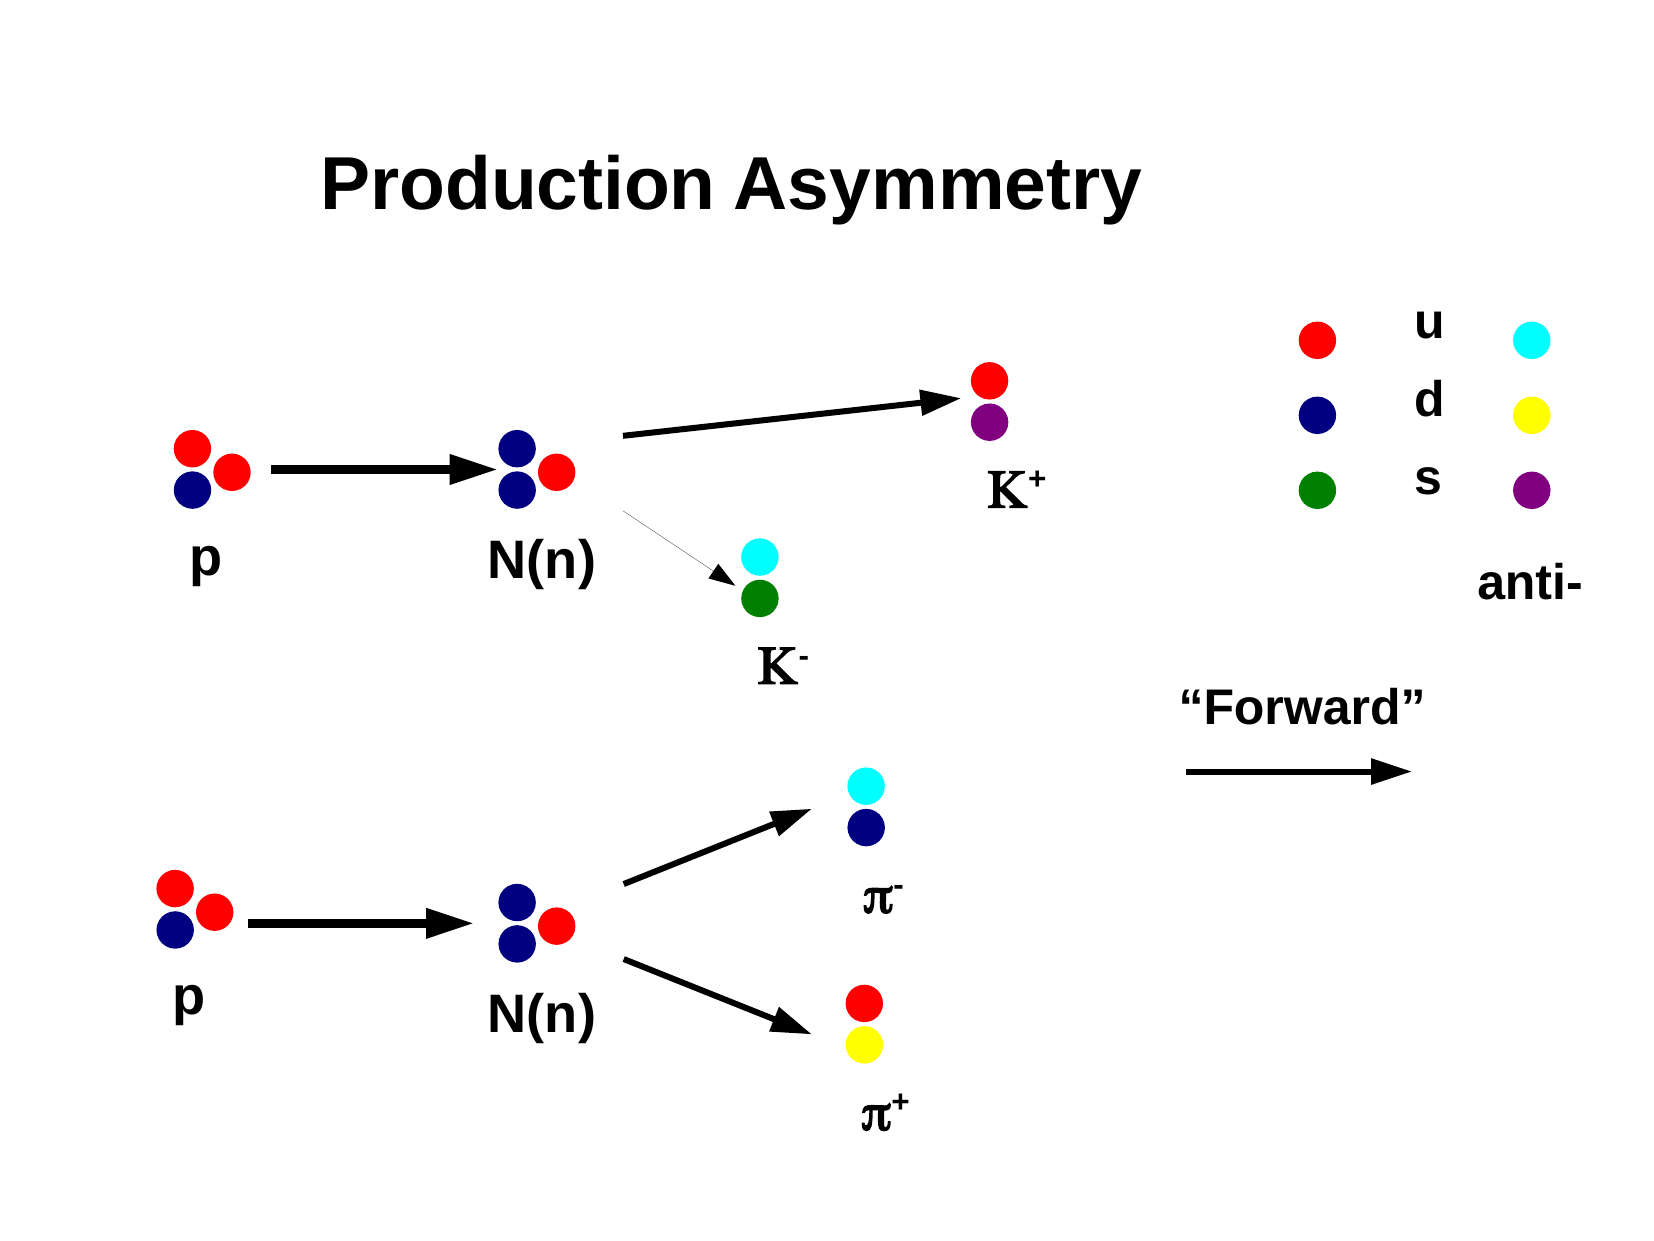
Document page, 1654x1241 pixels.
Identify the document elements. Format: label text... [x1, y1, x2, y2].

text_box [847, 767, 885, 805]
text_box [741, 579, 779, 618]
text_box [156, 911, 194, 949]
text_box [845, 984, 884, 1023]
text_box [213, 453, 251, 492]
text_box + [846, 1073, 925, 1171]
text_box [1298, 471, 1337, 510]
text_box - [848, 856, 919, 954]
text_box [970, 403, 1009, 441]
text_box anti- [1462, 547, 1613, 638]
text_box [537, 907, 576, 945]
text_box [1298, 396, 1337, 435]
text_box [173, 429, 212, 468]
text_box p [175, 518, 238, 616]
text_box K- [742, 627, 822, 725]
text_box [498, 429, 536, 468]
text_box N(n) [472, 522, 612, 620]
text_box [173, 471, 212, 509]
text_box [498, 925, 536, 963]
text_box [847, 808, 885, 847]
text_box s [1399, 442, 1457, 533]
text_box [970, 362, 1009, 400]
text_box [1513, 471, 1551, 510]
text_box [1513, 396, 1551, 435]
text_box [741, 538, 779, 576]
text_box Production Asymmetry [305, 134, 1163, 263]
text_box [195, 893, 234, 931]
text_box d [1399, 363, 1460, 454]
text_box [1298, 321, 1337, 360]
text_box [845, 1026, 884, 1064]
text_box [1513, 321, 1551, 360]
text_box K+ [972, 450, 1060, 548]
text_box “Forward” [1163, 671, 1442, 762]
text_box [537, 453, 576, 492]
text_box [498, 471, 536, 509]
text_box [498, 883, 536, 922]
text_box N(n) [472, 976, 612, 1074]
text_box u [1399, 286, 1460, 363]
text_box [156, 869, 194, 908]
text_box p [157, 958, 221, 1056]
